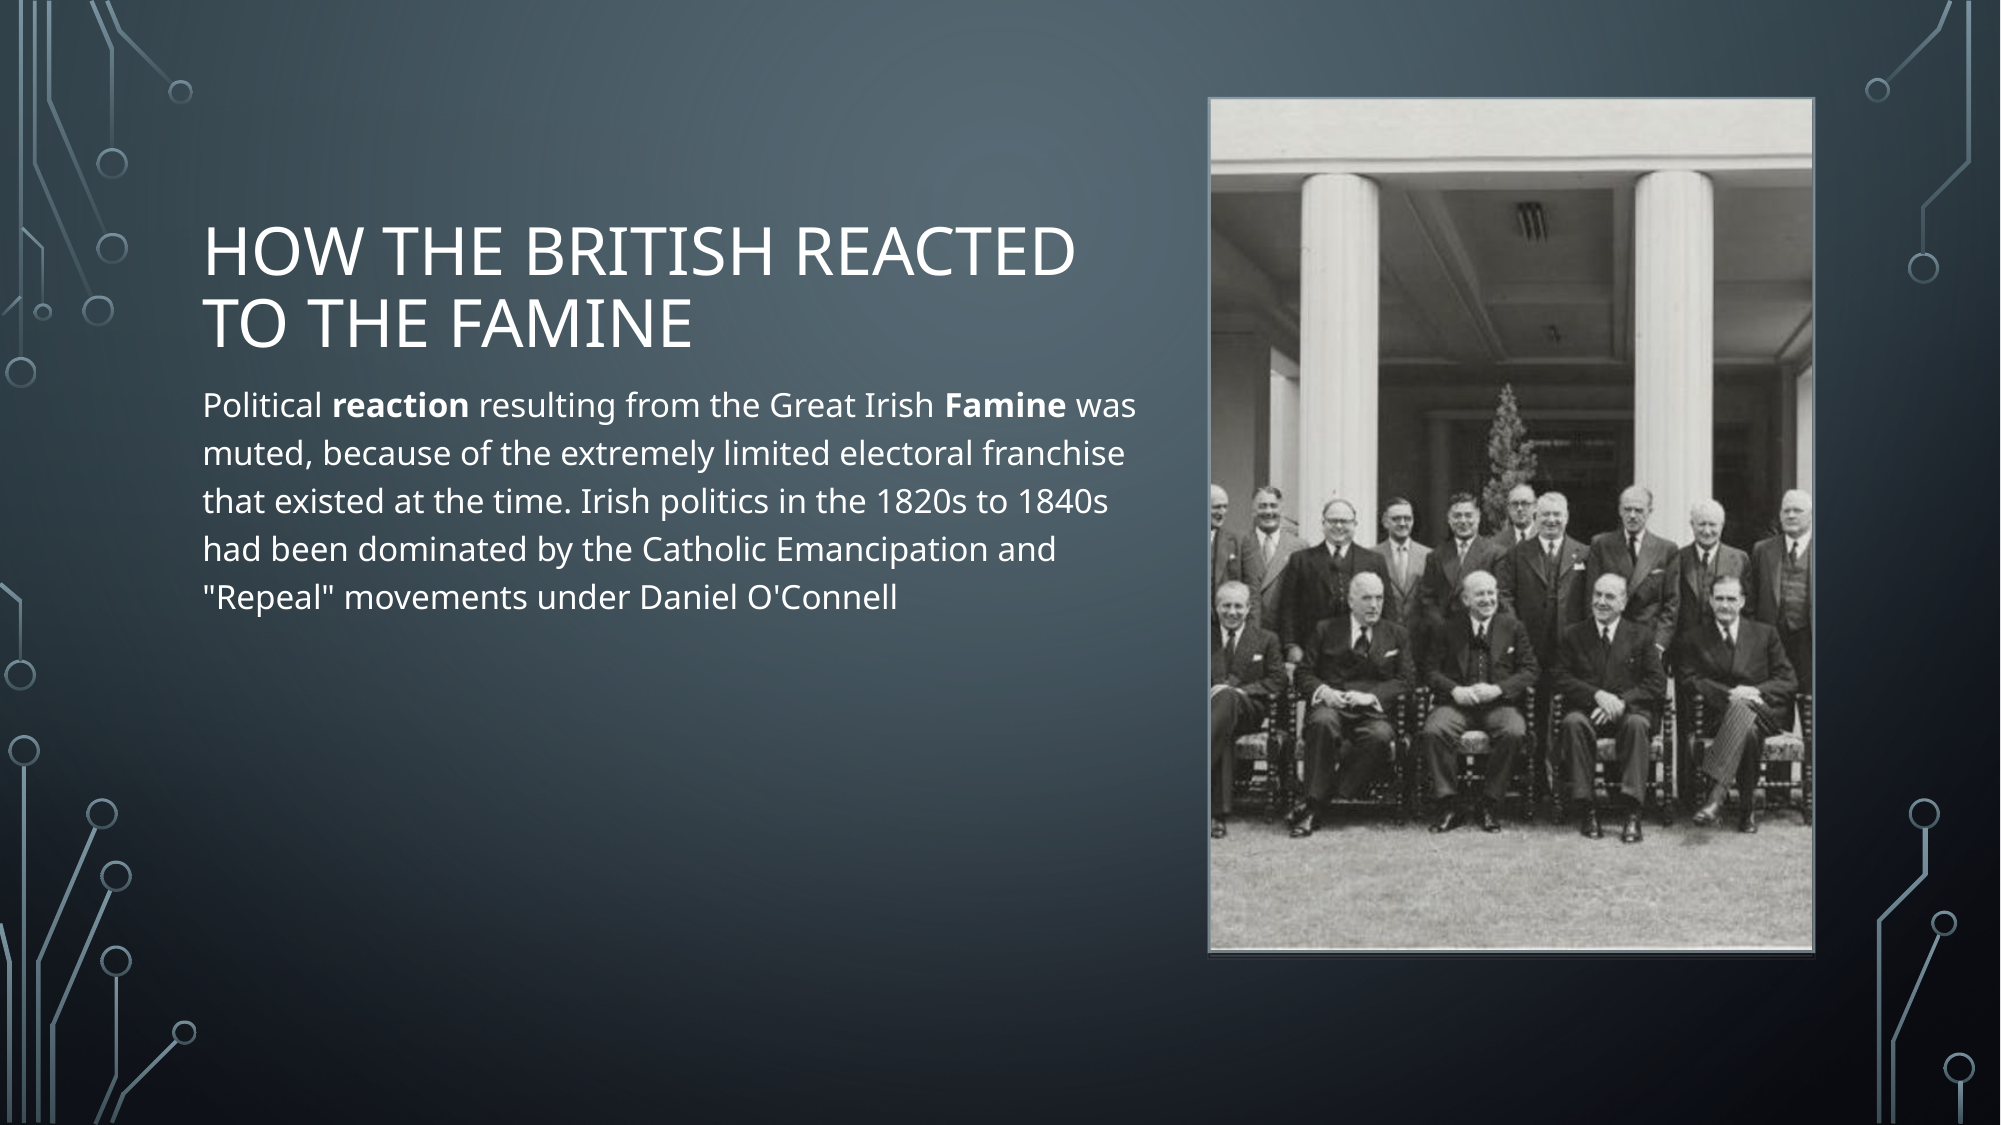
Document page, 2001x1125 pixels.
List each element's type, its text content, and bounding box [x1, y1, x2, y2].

list Political reaction resulting from the Great Irish Famine was muted, because of the extremely limited electoral franchise that existed at the time. Irish politics in the 1820s to 1840s had been dominated by the Catholic Emancipation and "Repeal" movements under Daniel O'Connell [187, 369, 1161, 951]
title How the british reacted to the famine [187, 99, 1161, 369]
picture [1210, 99, 1813, 950]
